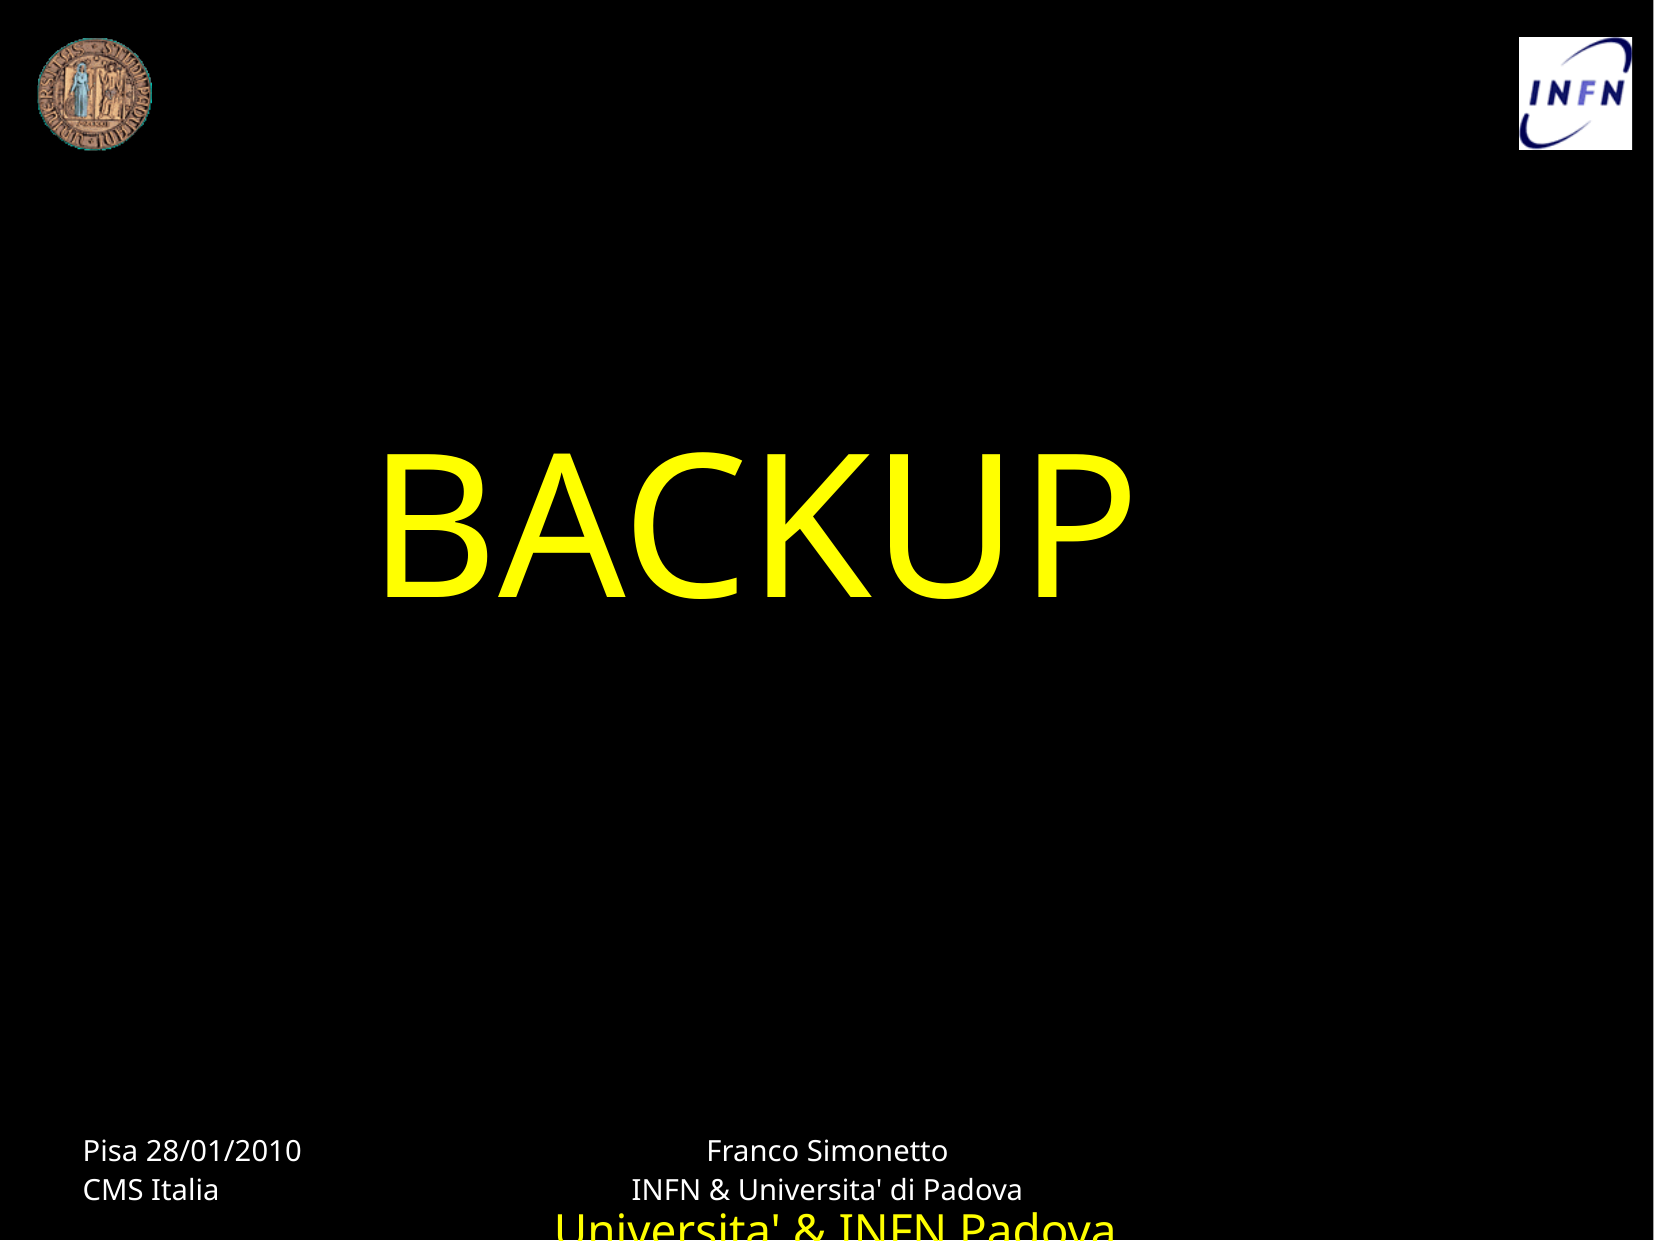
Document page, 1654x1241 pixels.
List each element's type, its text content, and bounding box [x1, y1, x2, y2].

picture [37, 37, 152, 152]
picture [1519, 37, 1633, 150]
text_box BACKUP [354, 376, 1382, 592]
